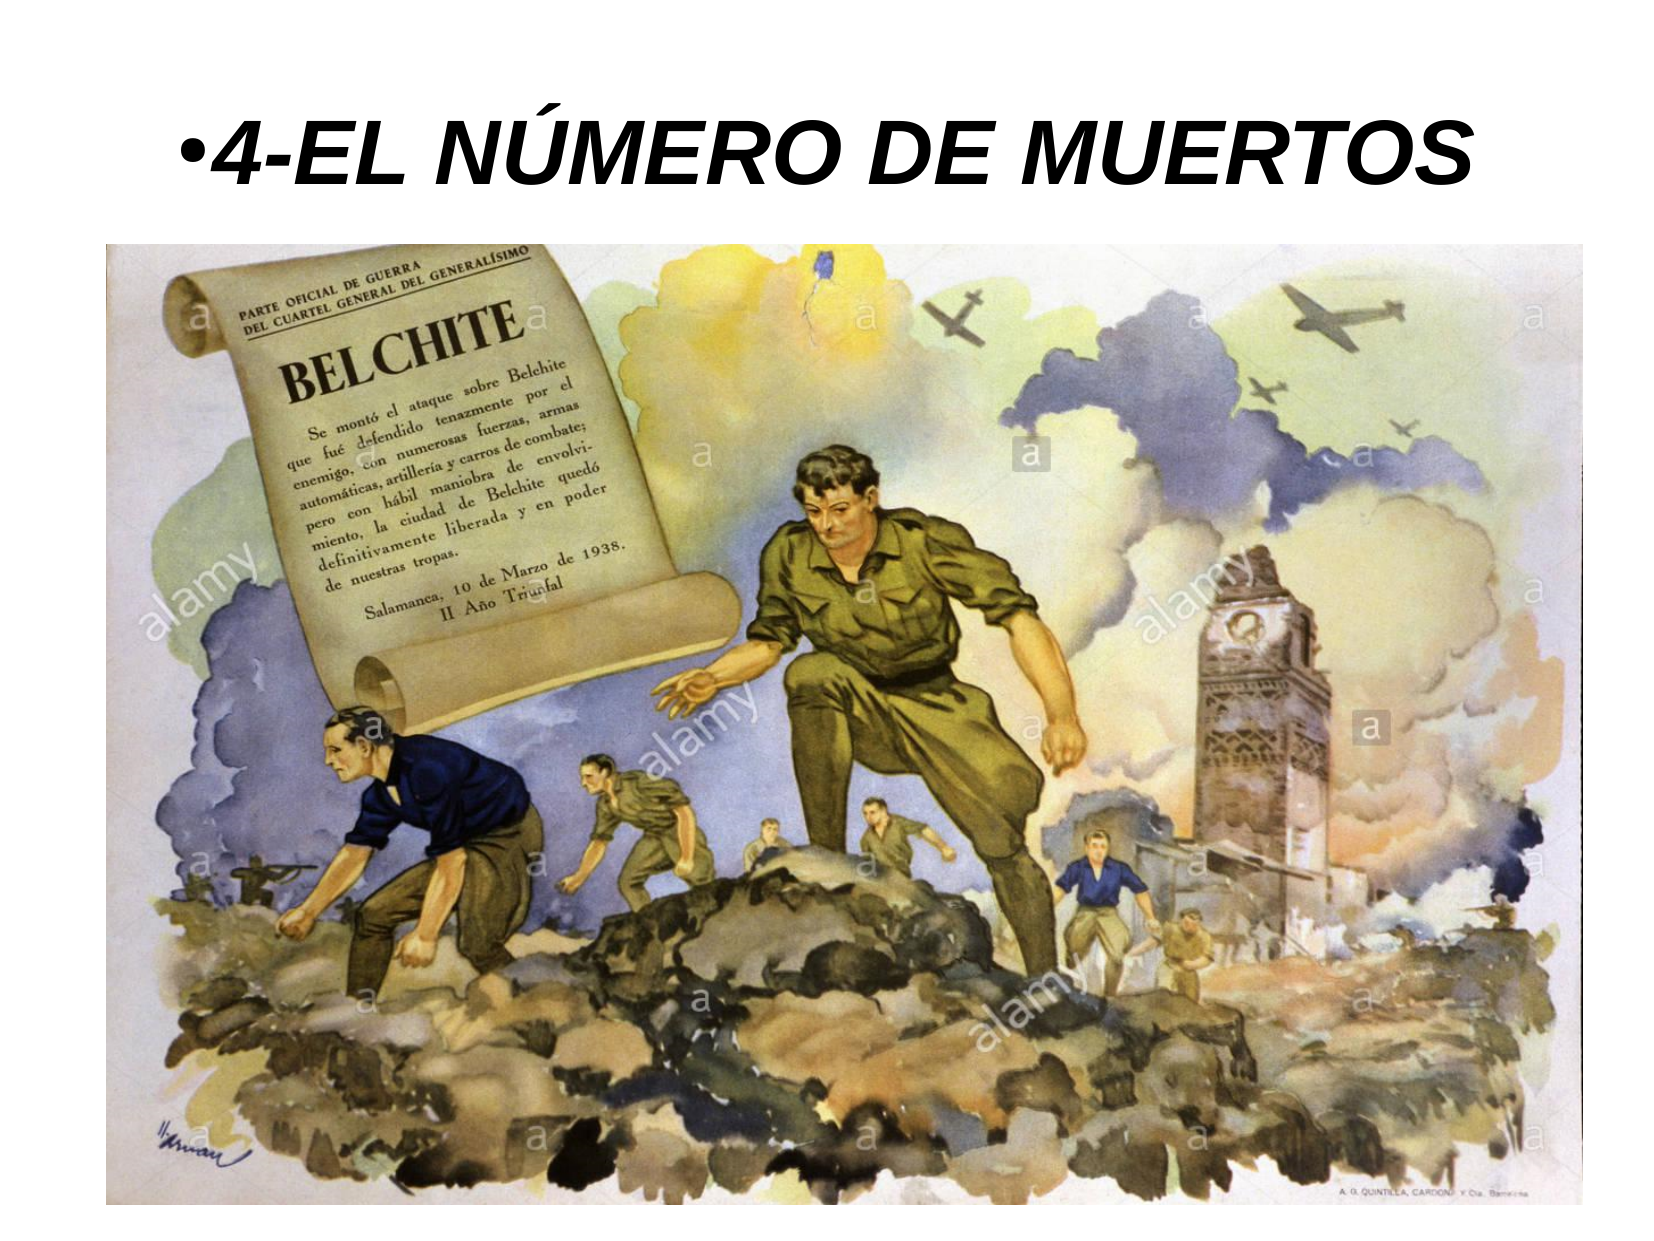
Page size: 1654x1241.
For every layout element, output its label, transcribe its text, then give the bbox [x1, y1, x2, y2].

picture [106, 244, 1583, 1205]
title 4-EL NÚMERO DE MUERTOS [82, 49, 1571, 257]
